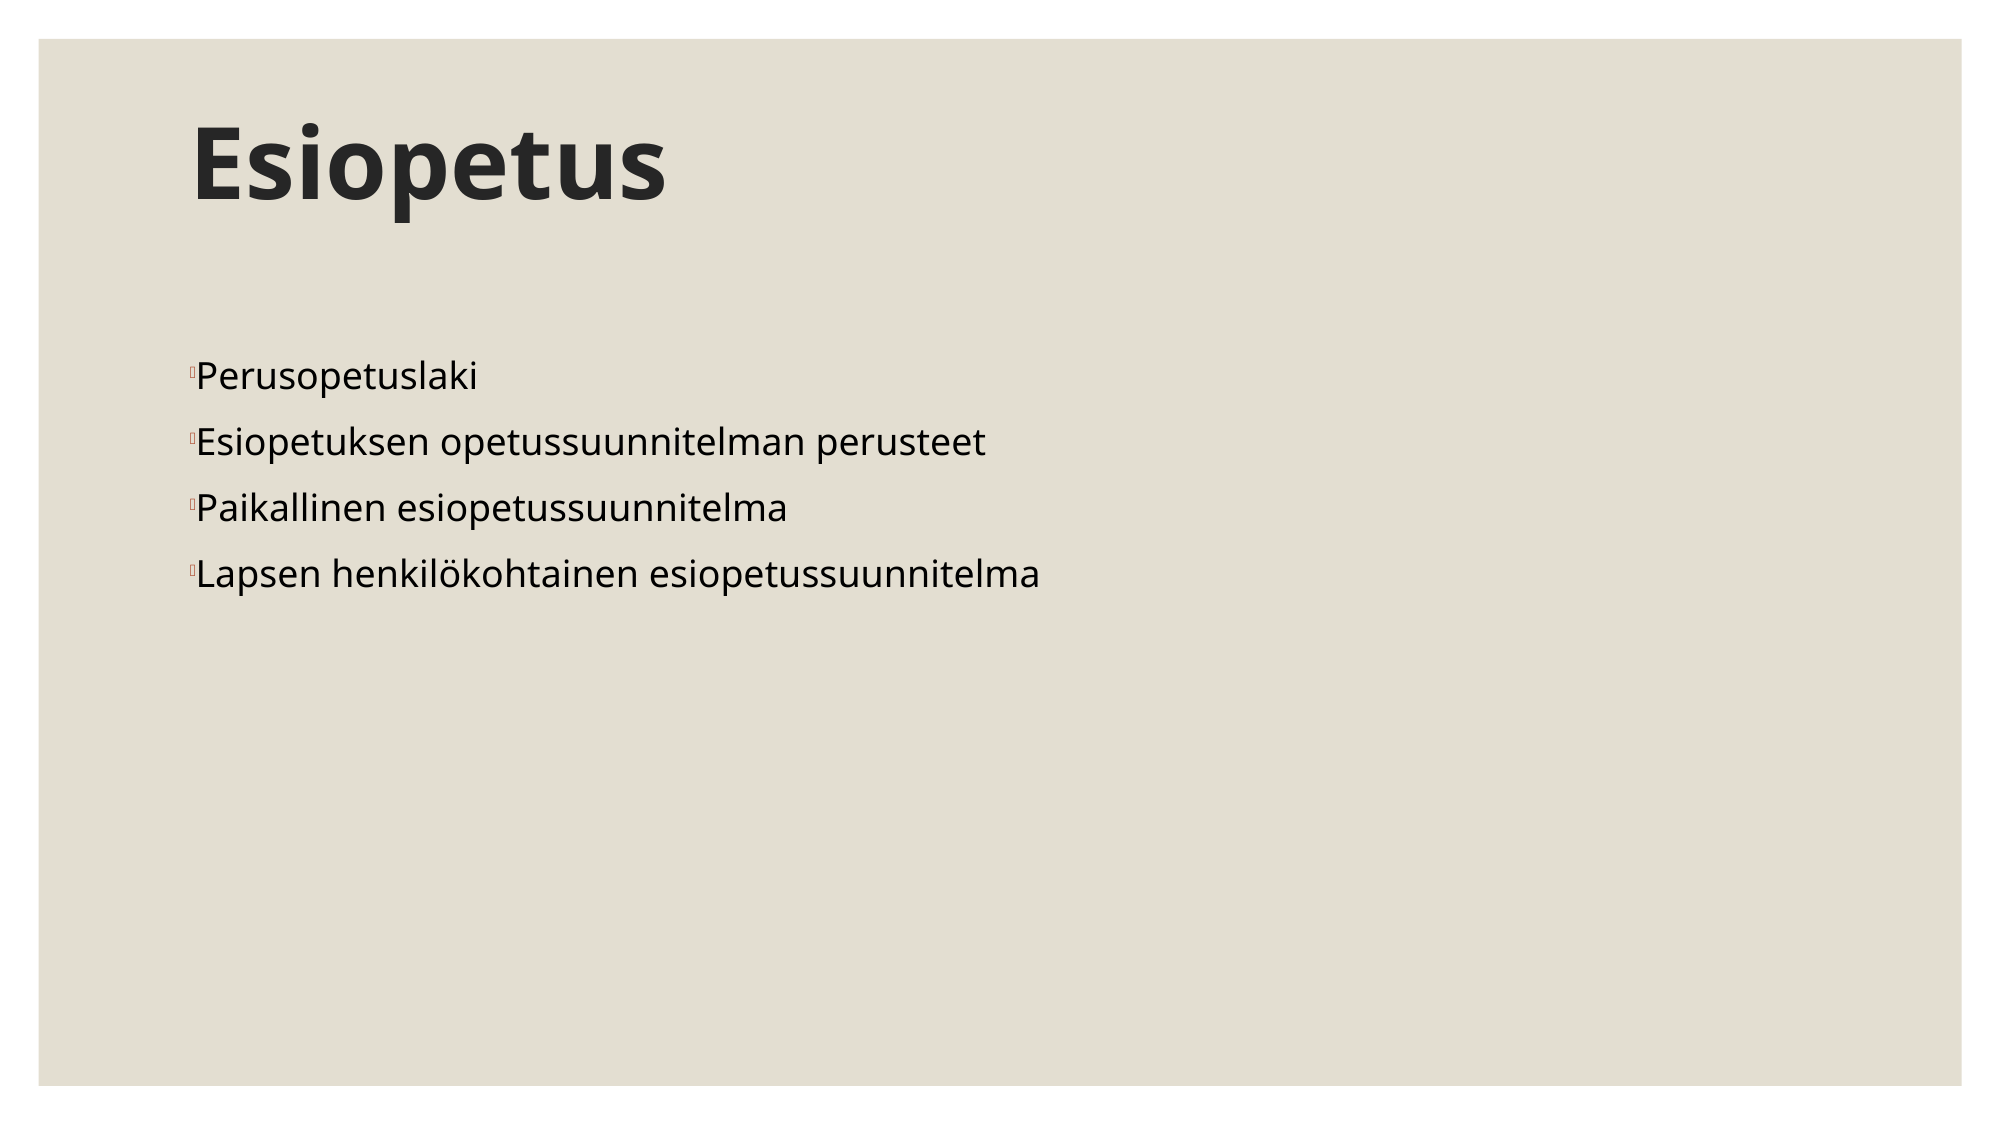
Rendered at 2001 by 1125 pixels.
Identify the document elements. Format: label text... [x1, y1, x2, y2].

list Perusopetuslaki Esiopetuksen opetussuunnitelman perusteet Paikallinen esiopetussuunnitelma Lapsen henkilökohtainen esiopetussuunnitelma [174, 345, 1825, 990]
title Esiopetus [174, 105, 1825, 331]
